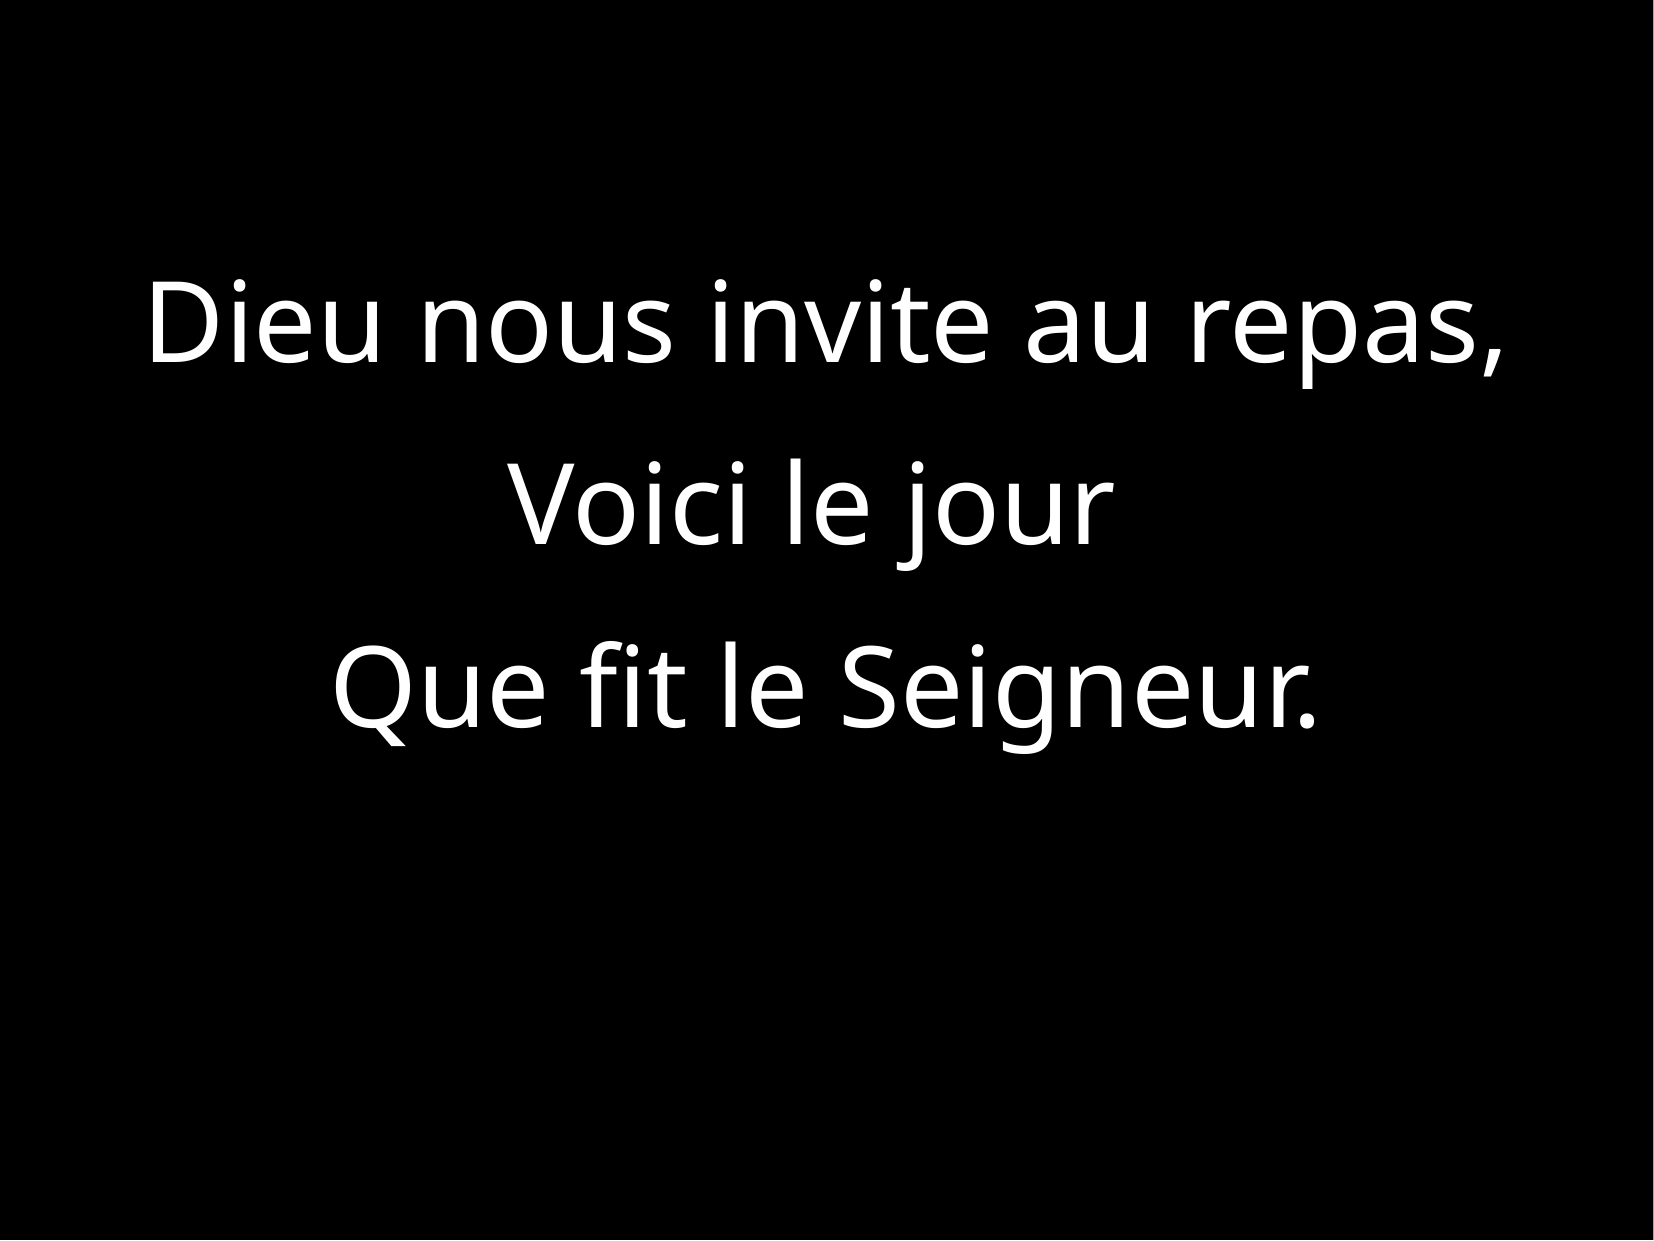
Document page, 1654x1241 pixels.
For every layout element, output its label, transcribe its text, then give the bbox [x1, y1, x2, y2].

list Dieu nous invite au repas, Voici le jour Que fit le Seigneur. [82, 59, 1571, 1109]
